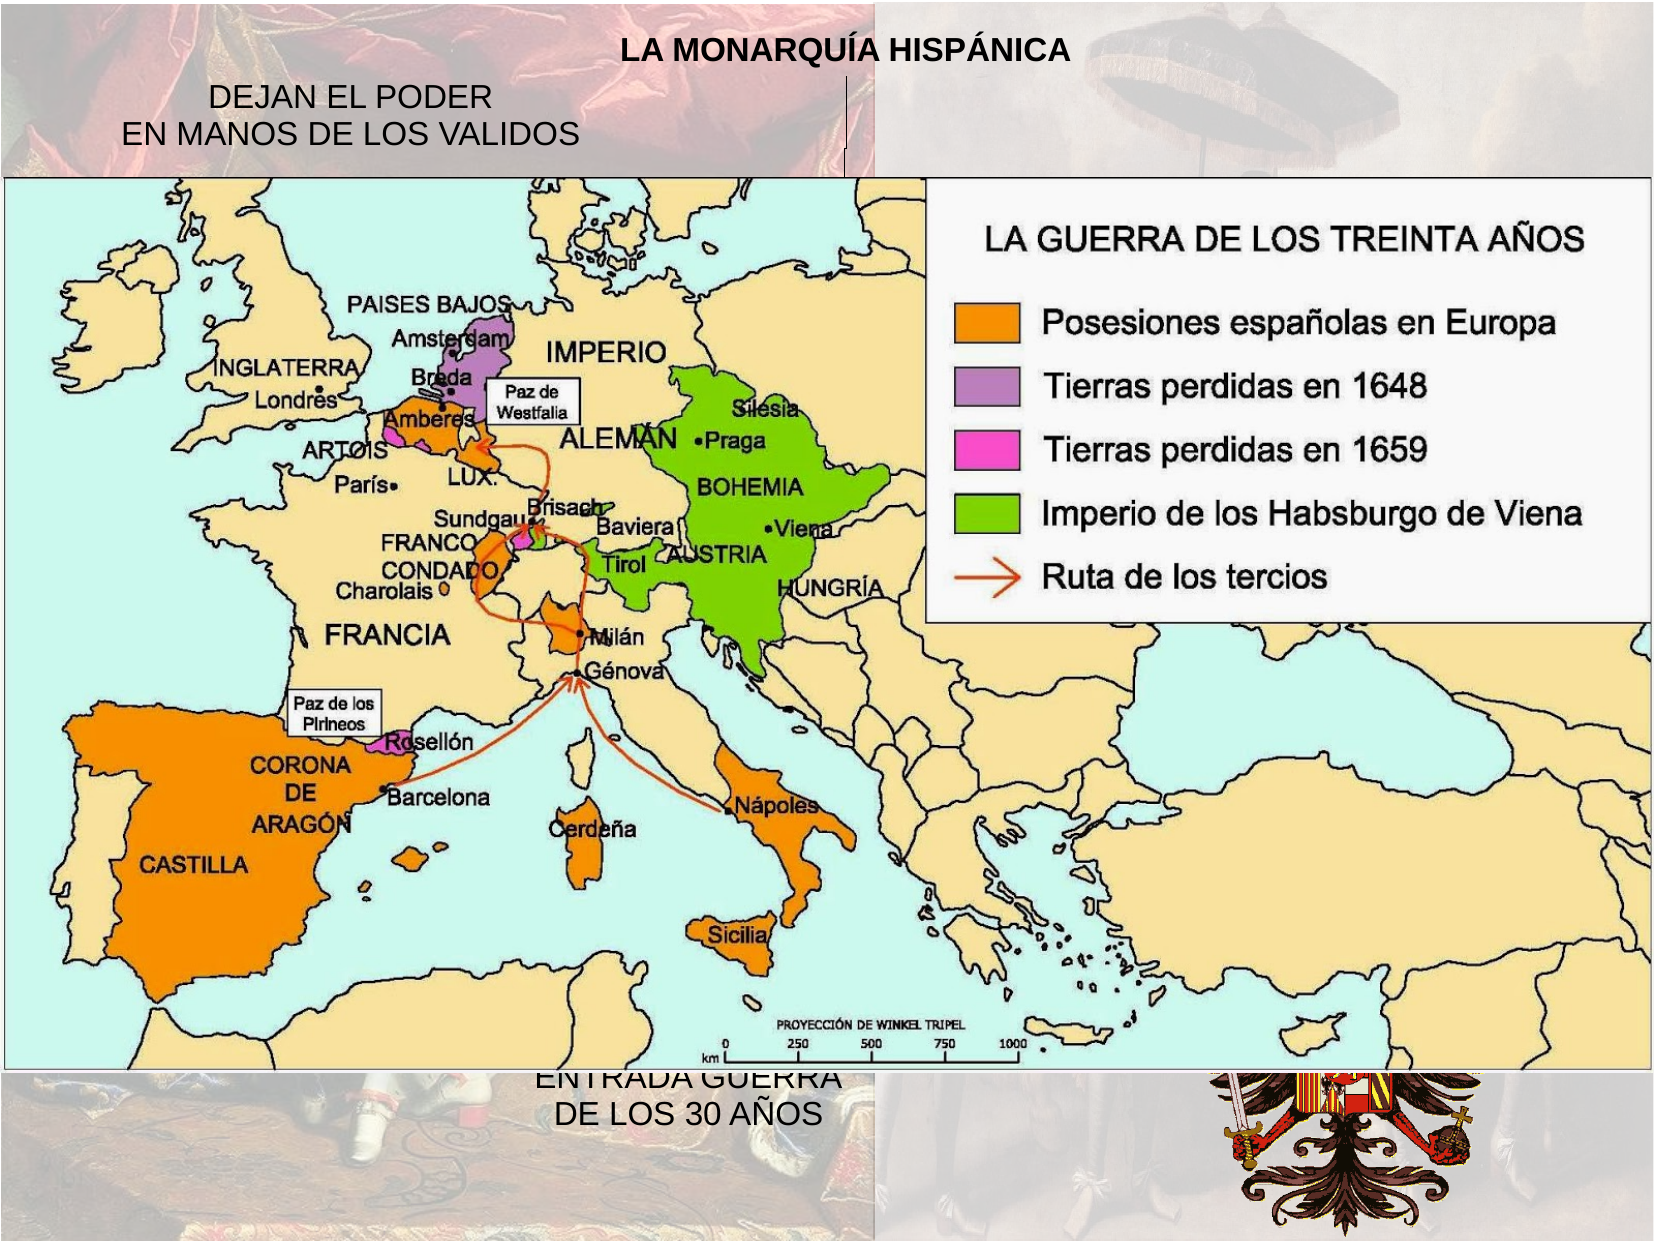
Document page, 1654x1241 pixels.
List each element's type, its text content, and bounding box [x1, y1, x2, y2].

text_box LA MONARQUÍA HISPÁNICA [605, 23, 1083, 77]
picture [0, 2, 1654, 1241]
text_box ENTRADA GUERRA DE LOS 30 AÑOS [519, 1073, 859, 1141]
text_box DEJAN EL PODER EN MANOS DE LOS VALIDOS [106, 70, 596, 161]
